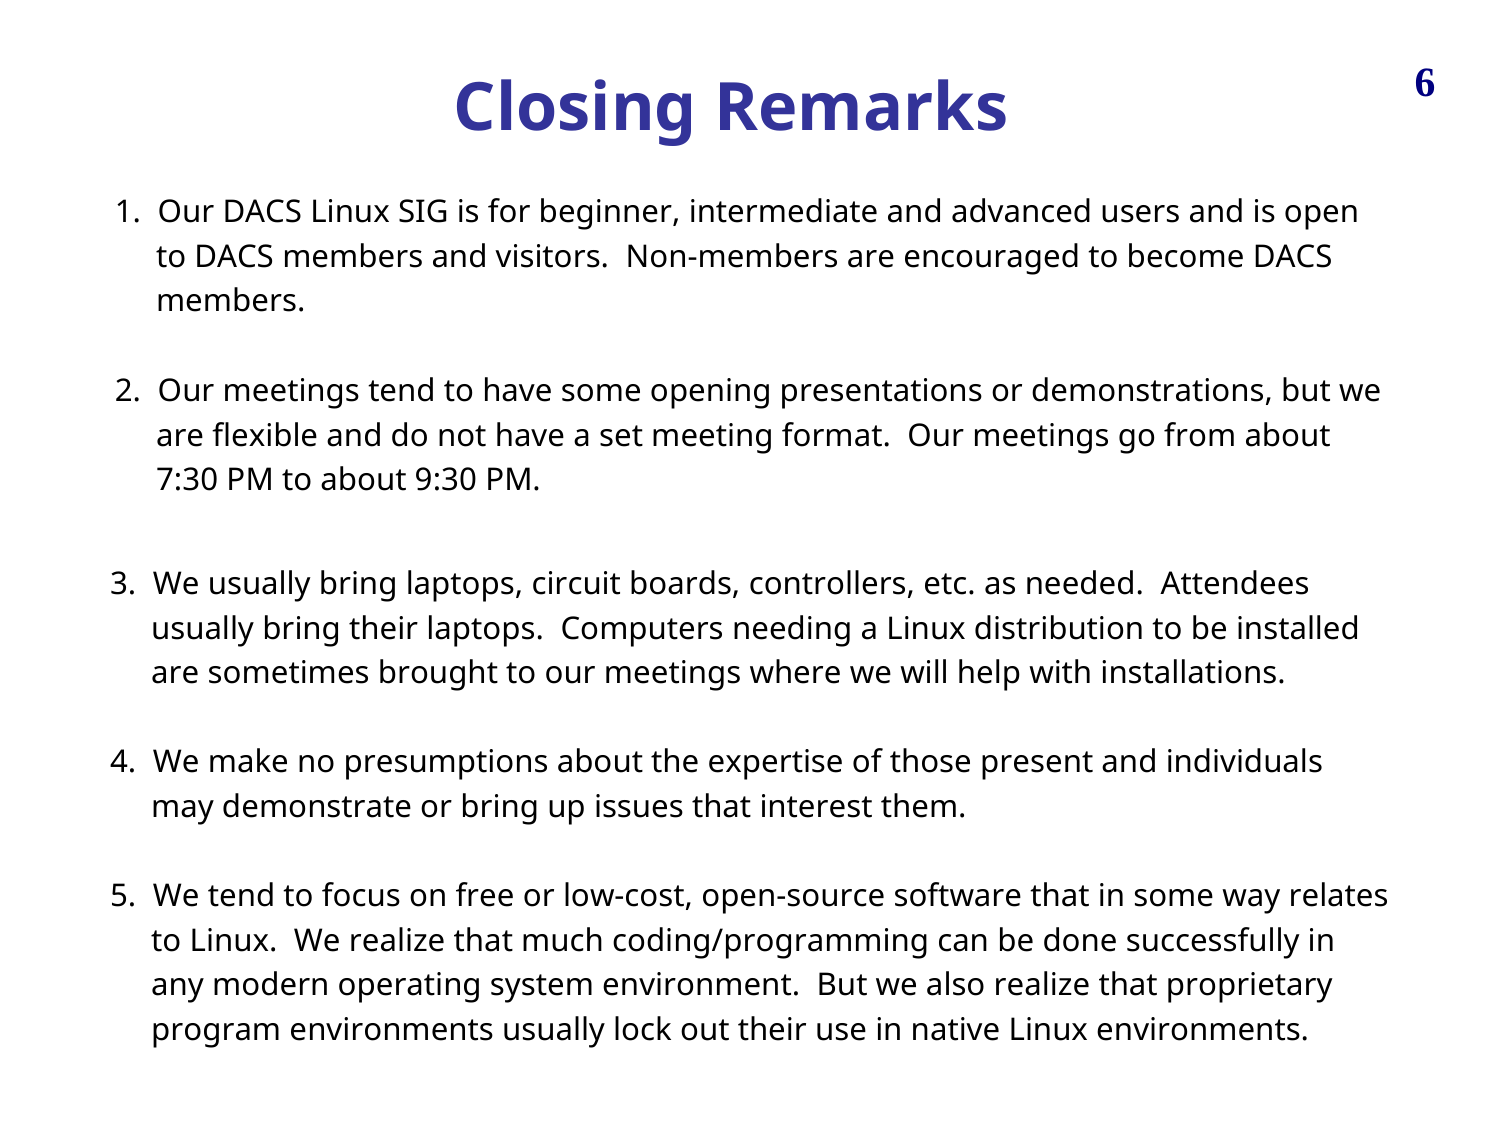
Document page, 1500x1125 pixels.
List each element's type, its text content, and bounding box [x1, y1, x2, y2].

title Closing Remarks [225, 53, 1238, 157]
list 1. Our DACS Linux SIG is for beginner, intermediate and advanced users and is open to DACS members and visitors. Non-members are encouraged to become DACS members. 2. Our meetings tend to have some opening presentations or demonstrations, but we are flexible and do not have a set meeting format. Our meetings go from about 7:30 PM to about 9:30 PM. 3. We usually bring laptops, circuit boards, controllers, etc. as needed. Attendees usually bring their laptops. Computers needing a Linux distribution to be installed are sometimes brought to our meetings where we will help with installations. 4. We make no presumptions about the expertise of those present and individuals may demonstrate or bring up issues that interest them. 5. We tend to focus on free or low-cost, open-source software that in some way relates to Linux. We realize that much coding/programming can be done successfully in any modern operating system environment. But we also realize that proprietary program environments usually lock out their use in native Linux environments. [37, 187, 1426, 1035]
text_box 6 [1387, 47, 1463, 113]
